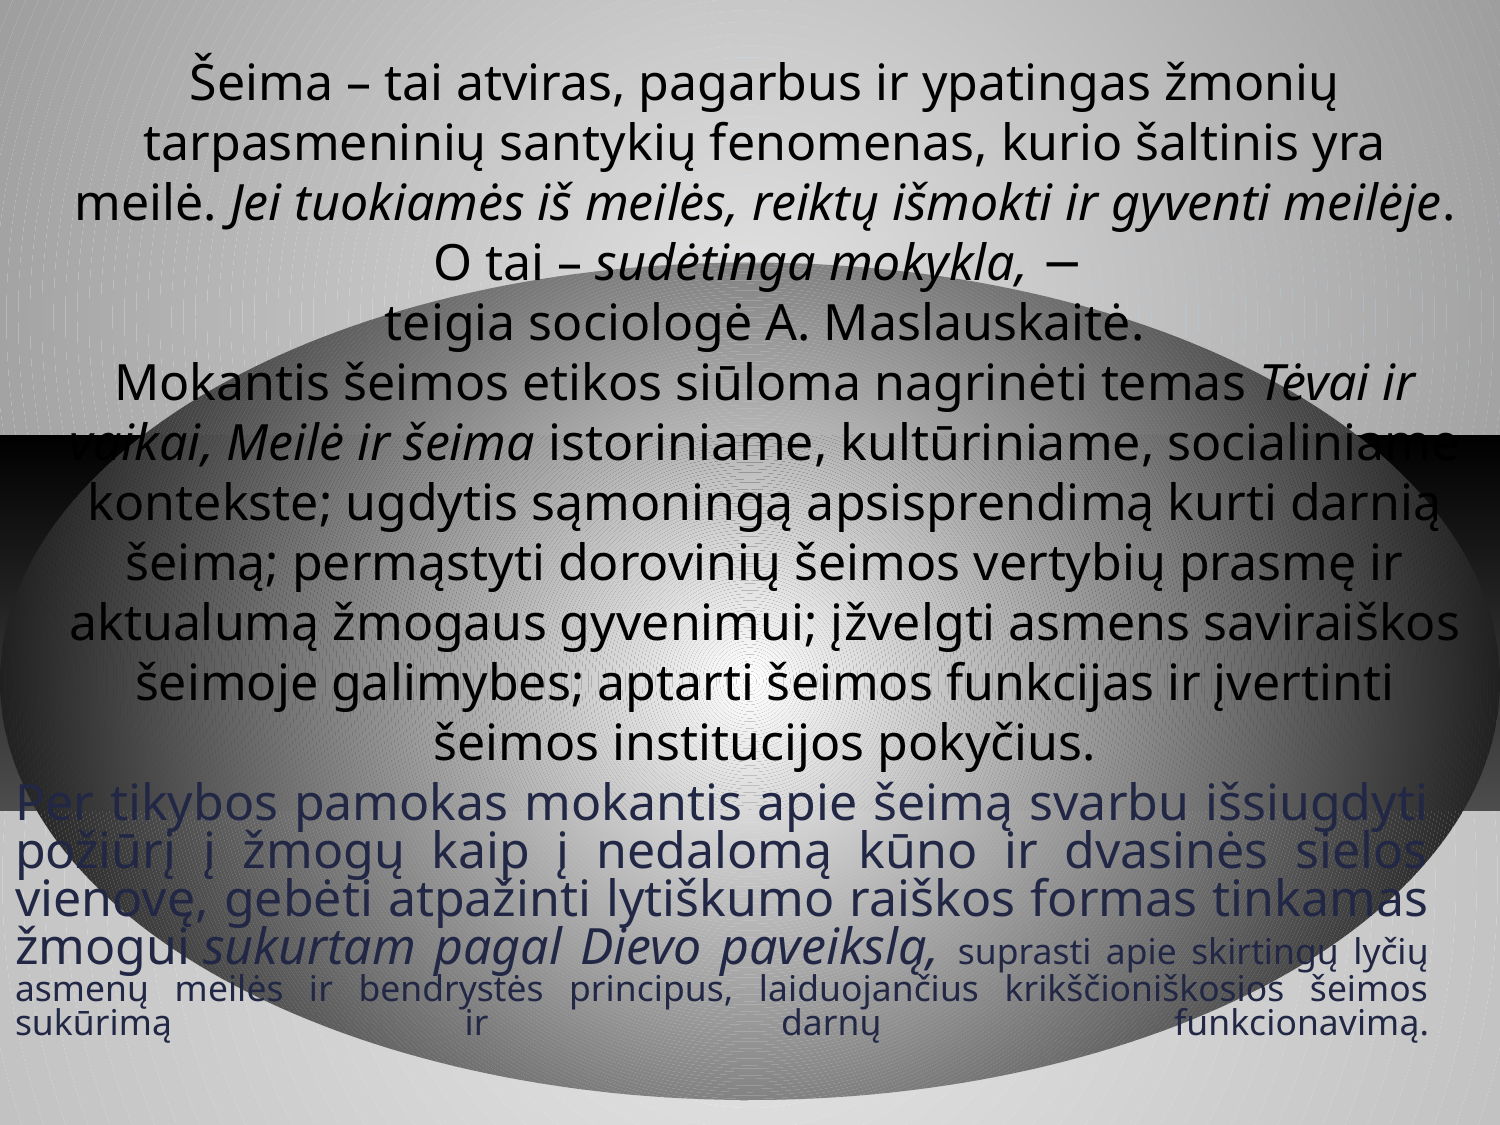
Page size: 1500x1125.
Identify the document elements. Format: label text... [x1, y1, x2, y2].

title Šeima – tai atviras, pagarbus ir ypatingas žmonių tarpasmeninių santykių fenomenas, kurio šaltinis yra meilė. Jei tuokiamės iš meilės, reiktų išmokti ir gyventi meilėje. O tai – sudėtinga mokykla, − teigia sociologė A. Maslauskaitė. Mokantis šeimos etikos siūloma nagrinėti temas Tėvai ir vaikai, Meilė ir šeima istoriniame, kultūriniame, socialiniame kontekste; ugdytis sąmoningą apsisprendimą kurti darnią šeimą; permąstyti dorovinių šeimos vertybių prasmę ir aktualumą žmogaus gyvenimui; įžvelgti asmens saviraiškos šeimoje galimybes; aptarti šeimos funkcijas ir įvertinti šeimos institucijos pokyčius. [17, 42, 1483, 776]
subtitle Per tikybos pamokas mokantis apie šeimą svarbu išsiugdyti požiūrį į žmogų kaip į nedalomą kūno ir dvasinės sielos vienovę, gebėti atpažinti lytiškumo raiškos formas tinkamas žmogui sukurtam pagal Dievo paveikslą, suprasti apie skirtingų lyčių asmenų meilės ir bendrystės principus, laiduojančius krikščioniškosios šeimos sukūrimą ir darnų funkcionavimą. [0, 775, 1483, 1125]
